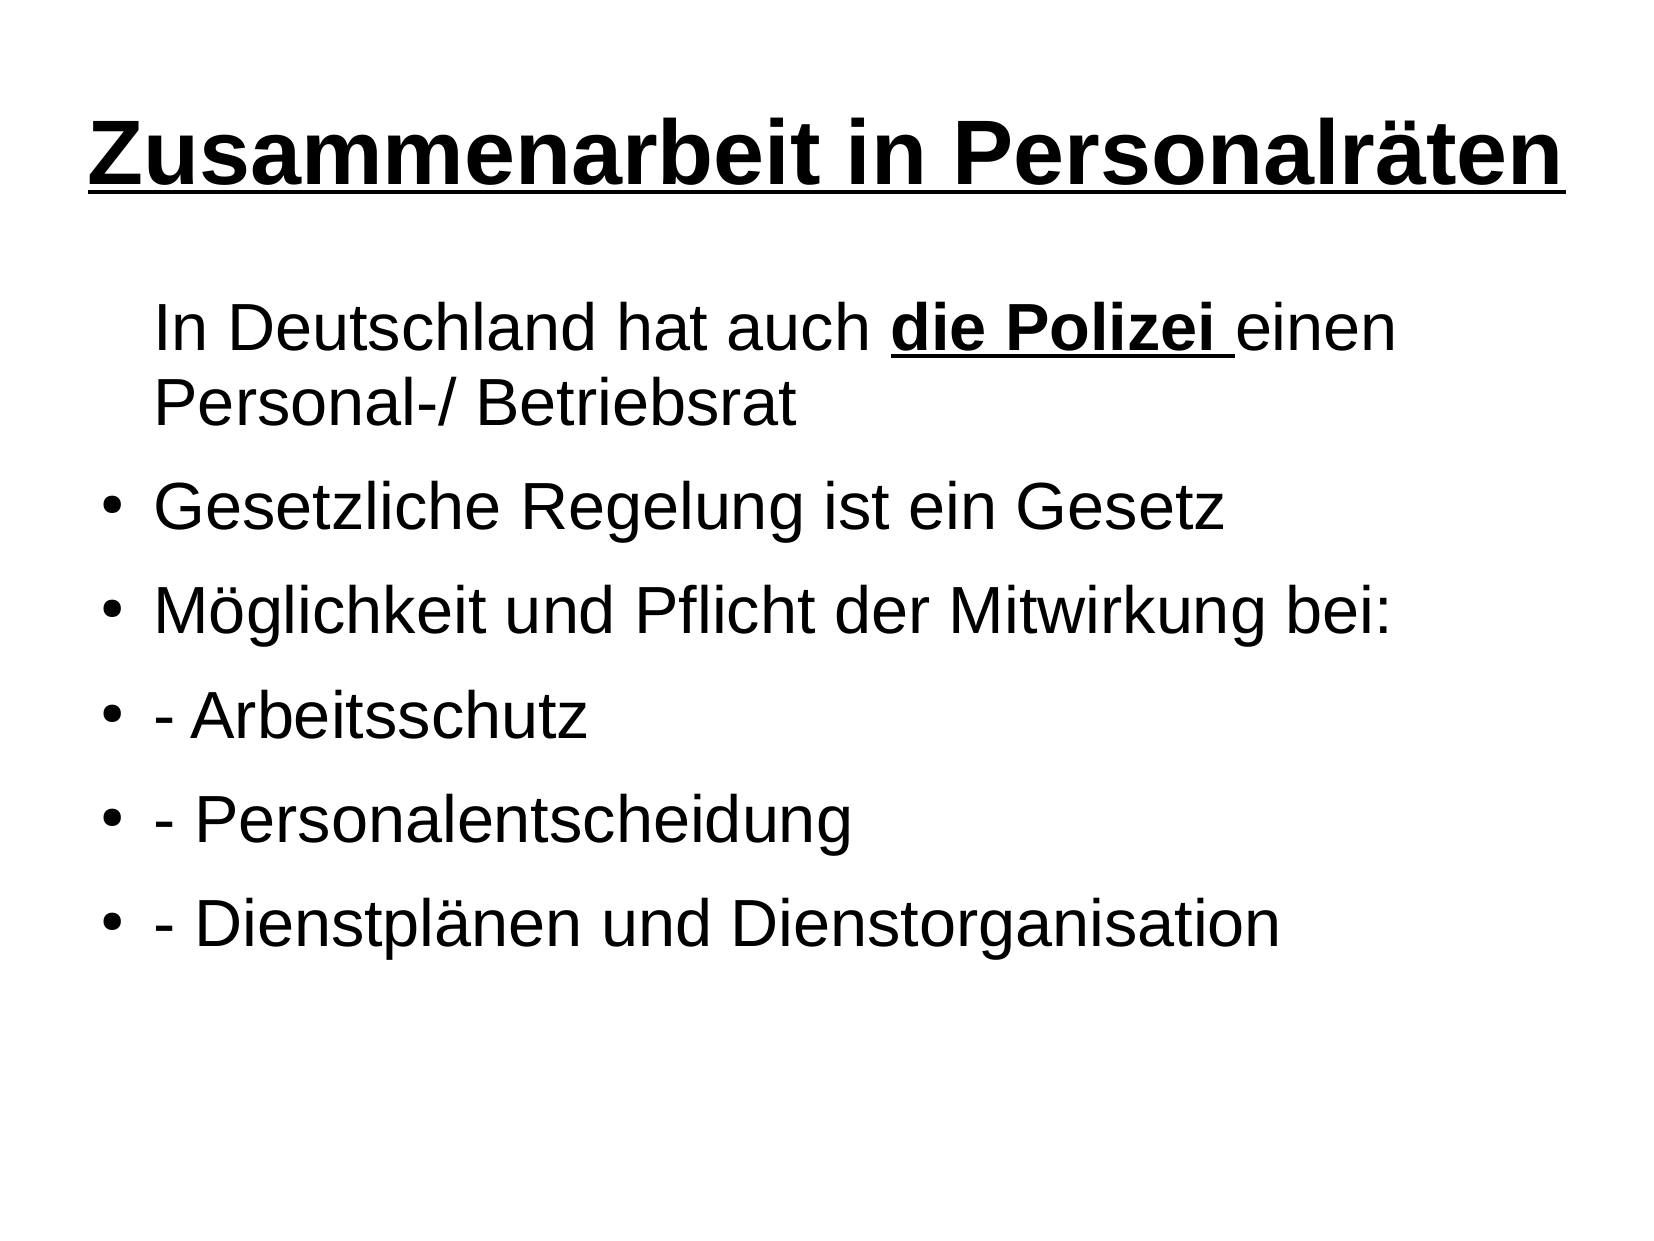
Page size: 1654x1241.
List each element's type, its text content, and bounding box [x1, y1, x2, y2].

list In Deutschland hat auch die Polizei einen Personal-/ Betriebsrat Gesetzliche Regelung ist ein Gesetz Möglichkeit und Pflicht der Mitwirkung bei: - Arbeitsschutz - Personalentscheidung - Dienstplänen und Dienstorganisation [82, 290, 1571, 1109]
title Zusammenarbeit in Personalräten [82, 49, 1571, 257]
